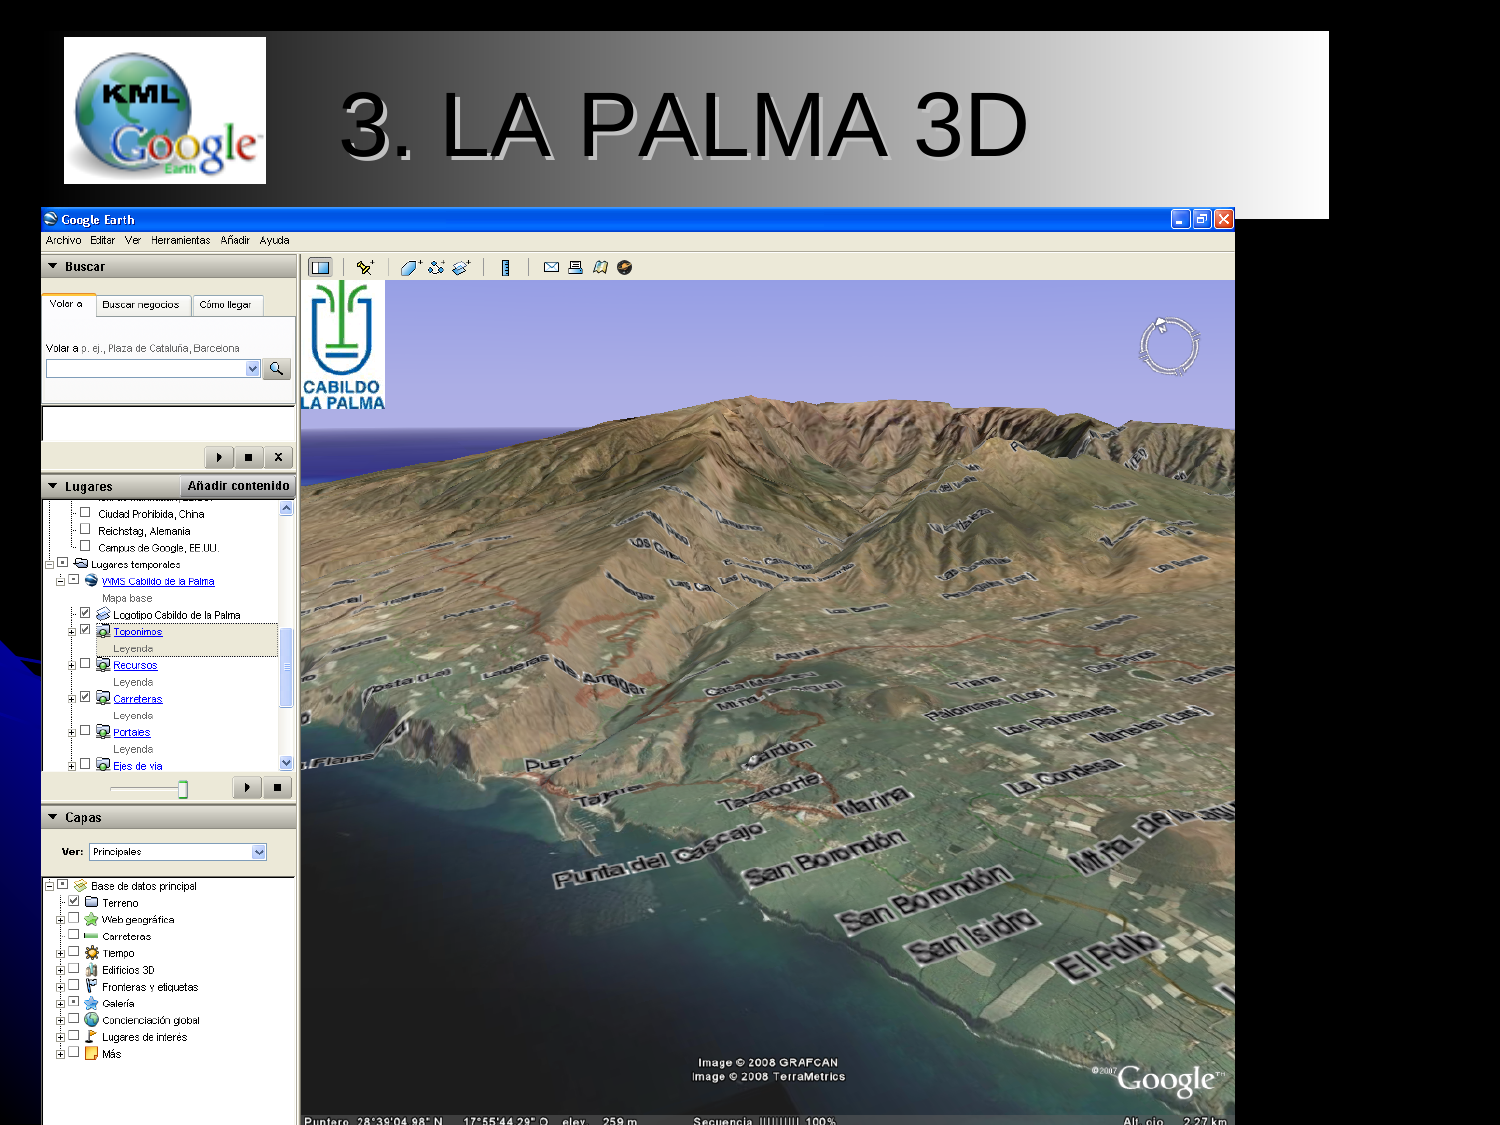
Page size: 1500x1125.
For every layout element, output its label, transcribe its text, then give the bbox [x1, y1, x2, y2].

title 3. LA PALMA 3D [41, 31, 1329, 219]
picture [64, 37, 266, 184]
picture [41, 207, 1235, 1125]
